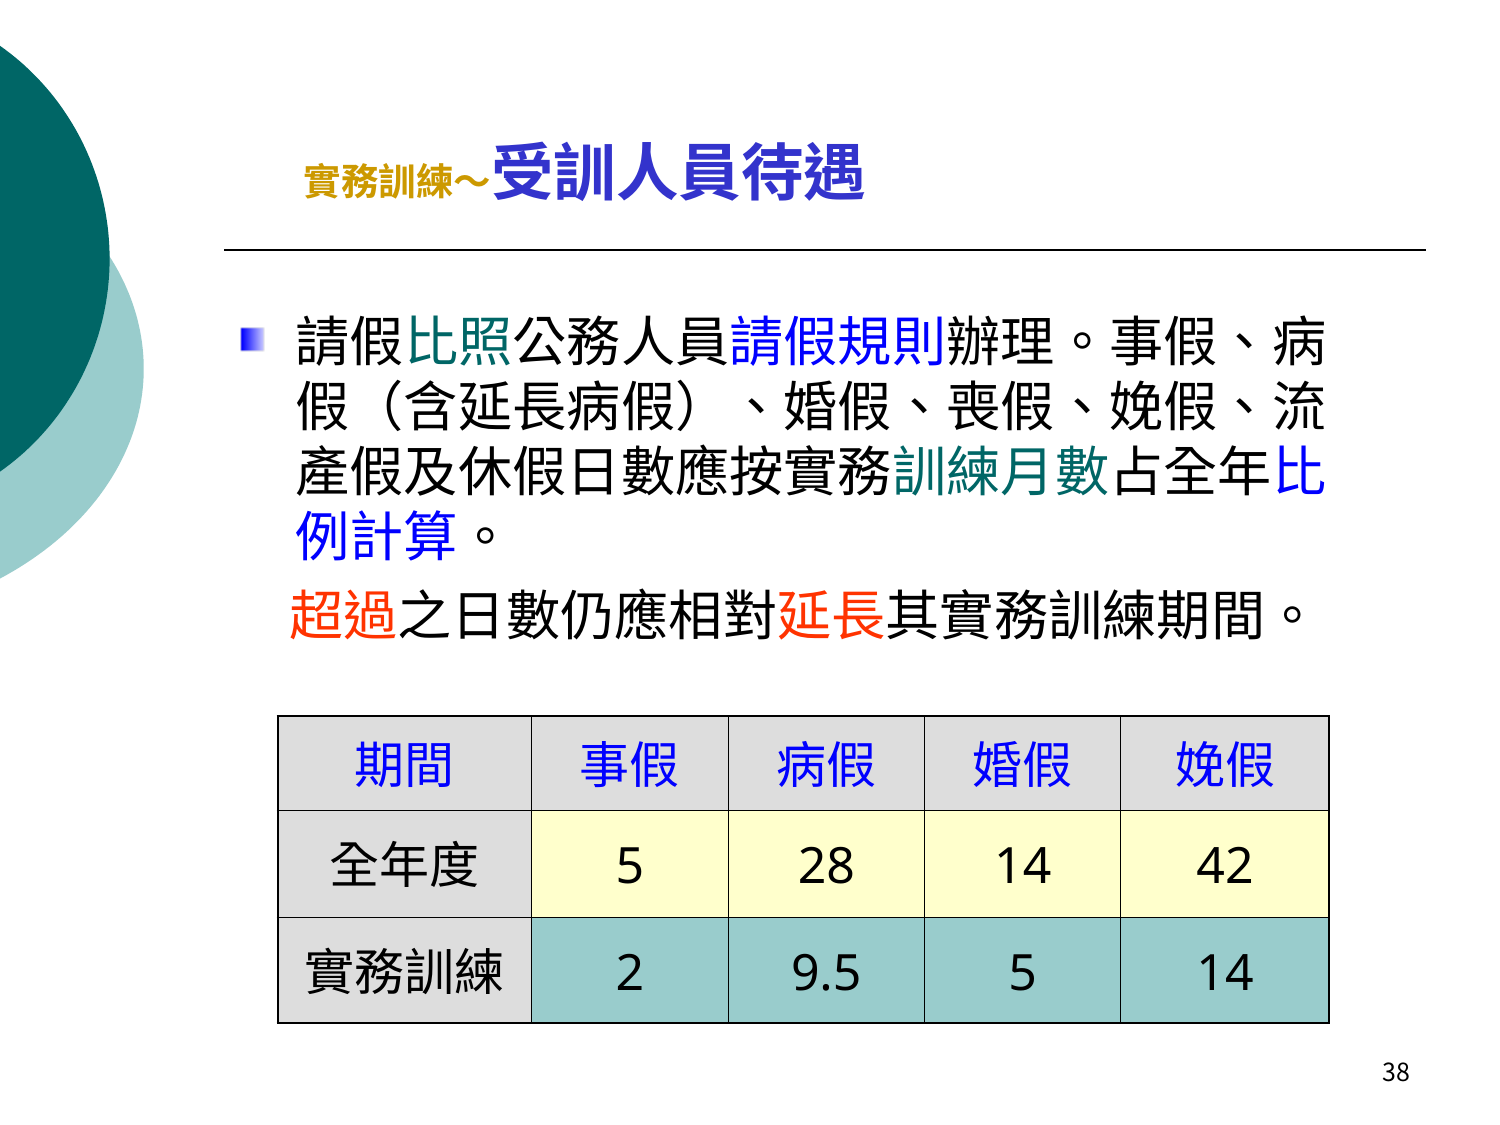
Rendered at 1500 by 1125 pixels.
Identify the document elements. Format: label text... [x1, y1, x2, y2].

table_cell 5 [925, 918, 1120, 1022]
table_header 婚假 [925, 717, 1120, 810]
table_cell 28 [729, 811, 924, 917]
table_cell 全年度 [279, 811, 531, 917]
table_cell 2 [532, 918, 728, 1022]
table_cell 9.5 [729, 918, 924, 1022]
list 請假比照公務人員請假規則辦理。事假、病假（含延長病假）、婚假、喪假、娩假、流產假及休假日數應按實務訓練月數占全年比例計算。 超過之日數仍應相對延長其實務訓練期間。 [224, 299, 1388, 669]
table_cell 實務訓練 [279, 918, 531, 1022]
table_cell 42 [1121, 811, 1328, 917]
table_cell 14 [925, 811, 1120, 917]
table_header 娩假 [1121, 717, 1328, 810]
table_cell 5 [532, 811, 728, 917]
text_box 實務訓練～受訓人員待遇 [289, 125, 916, 216]
table_header 事假 [532, 717, 728, 810]
table_cell 14 [1121, 918, 1328, 1022]
table_header 病假 [729, 717, 924, 810]
table_header 期間 [279, 717, 531, 810]
